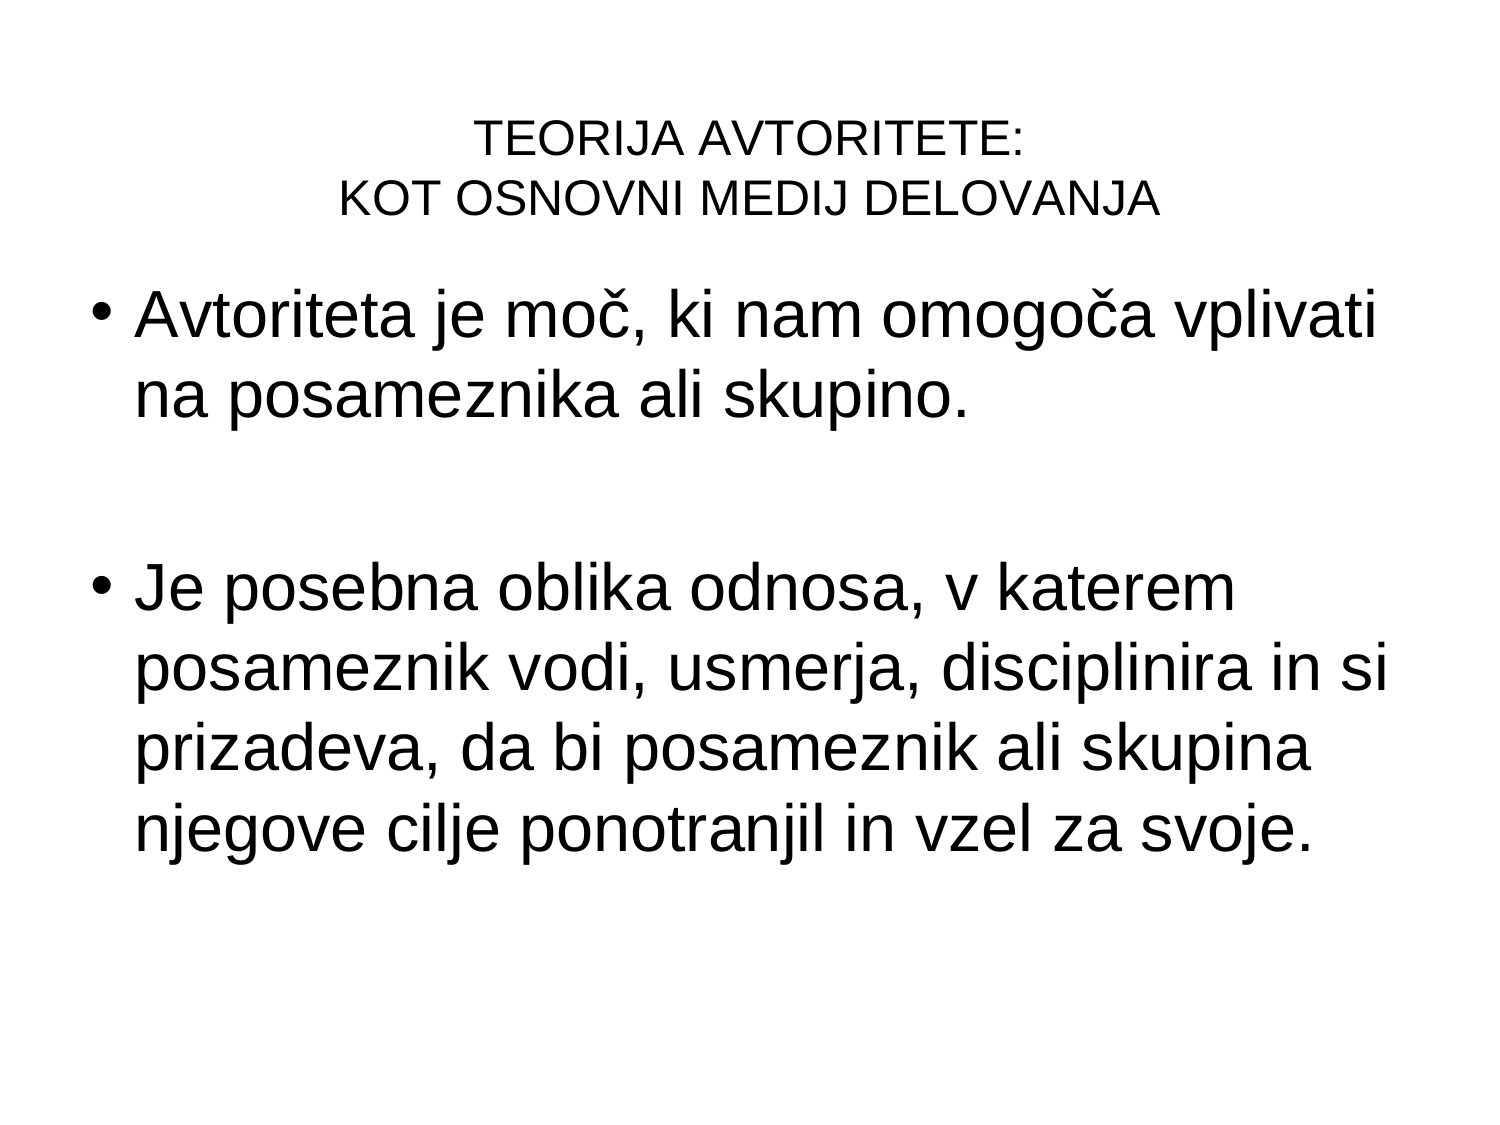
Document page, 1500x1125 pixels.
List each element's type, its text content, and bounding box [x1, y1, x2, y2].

list Avtoriteta je moč, ki nam omogoča vplivati na posameznika ali skupino. Je posebna oblika odnosa, v katerem posameznik vodi, usmerja, disciplinira in si prizadeva, da bi posameznik ali skupina njegove cilje ponotranjil in vzel za svoje. [74, 262, 1421, 1065]
title TEORIJA AVTORITETE: KOT OSNOVNI MEDIJ DELOVANJA [75, 44, 1426, 233]
